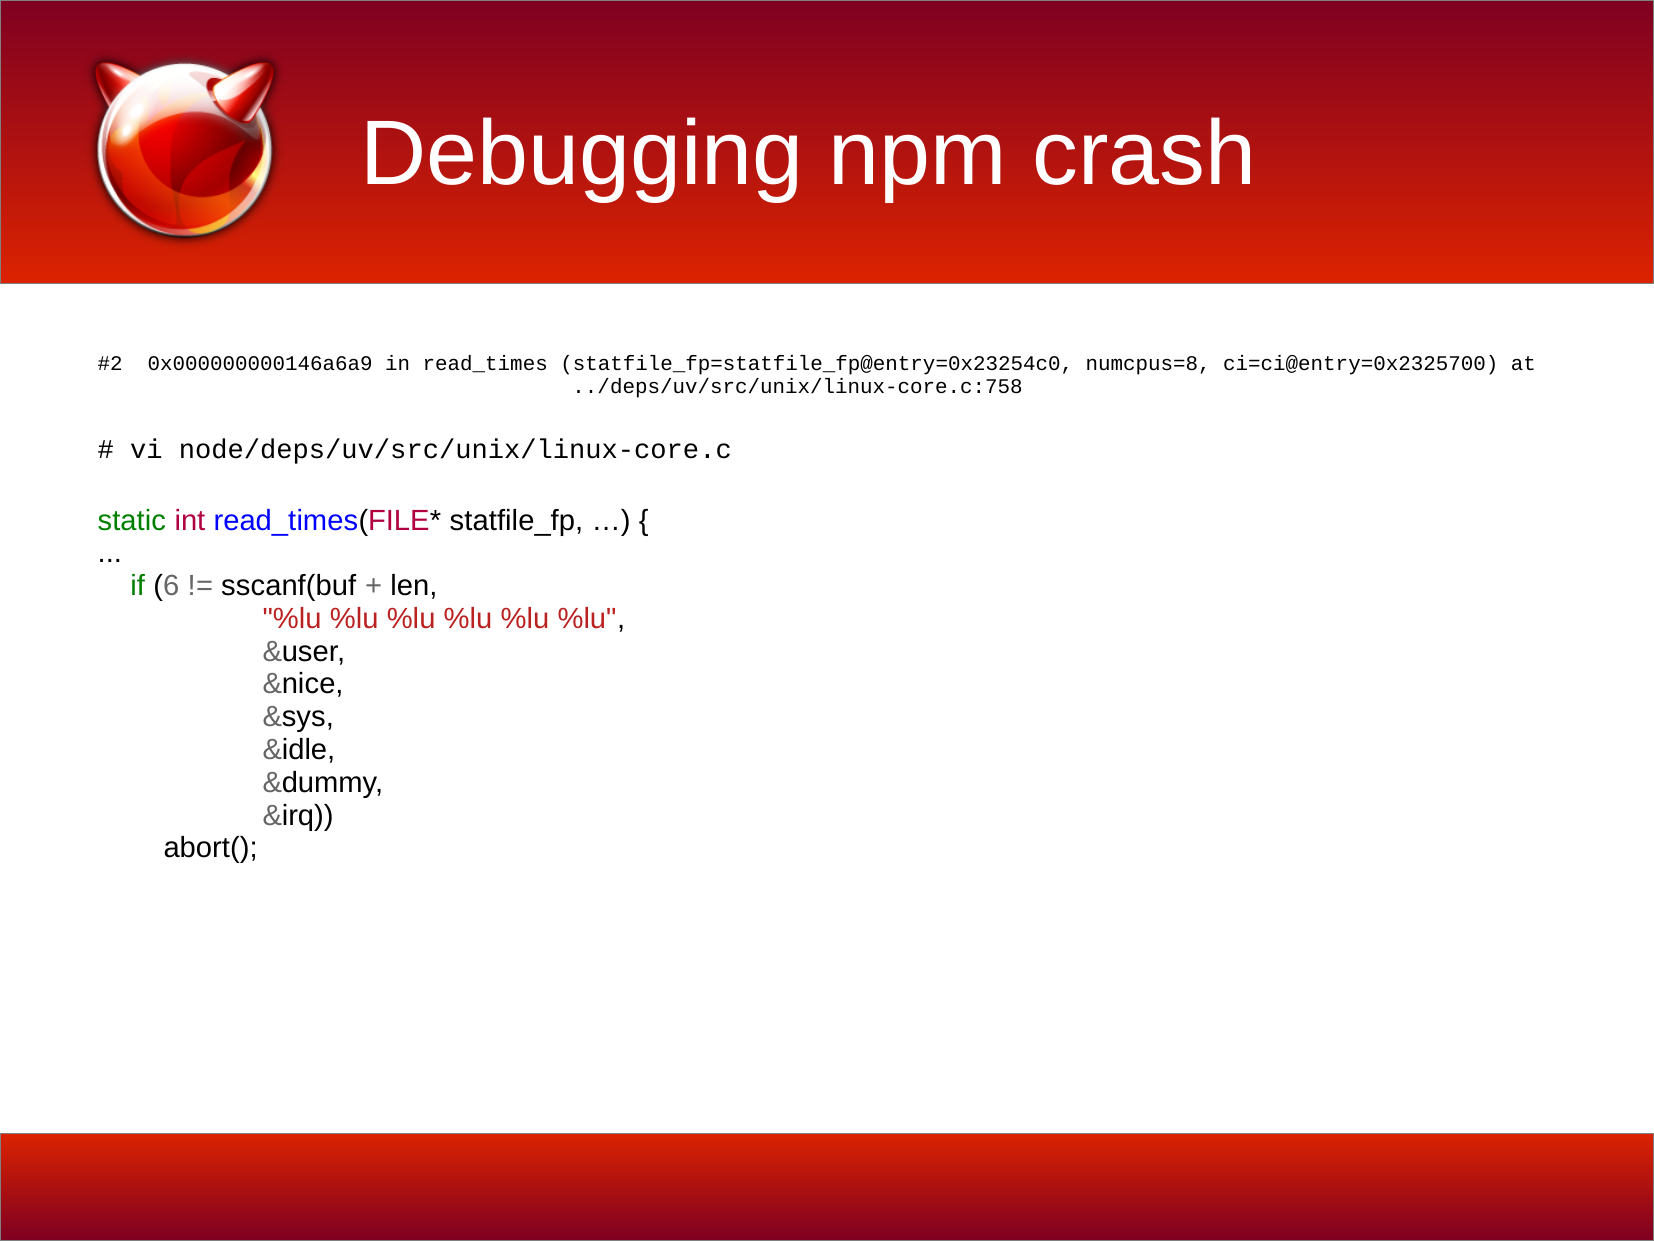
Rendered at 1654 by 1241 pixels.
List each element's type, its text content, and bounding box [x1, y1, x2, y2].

title Debugging npm crash [82, 49, 1536, 257]
text_box # vi node/deps/uv/src/unix/linux-core.c [82, 428, 1524, 474]
text_box #2 0x000000000146a6a9 in read_times (statfile_fp=statfile_fp@entry=0x23254c0, numcpus=8, ci=ci@entry=0x2325700) at ../deps/uv/src/unix/linux-core.c:758 [82, 345, 1550, 408]
text_box static int read_times(FILE* statfile_fp, …) { ... if (6 != sscanf(buf + len, "%lu %lu %lu %lu %lu %lu", &user, &nice, &sys, &idle, &dummy, &irq)) abort(); [82, 496, 664, 872]
